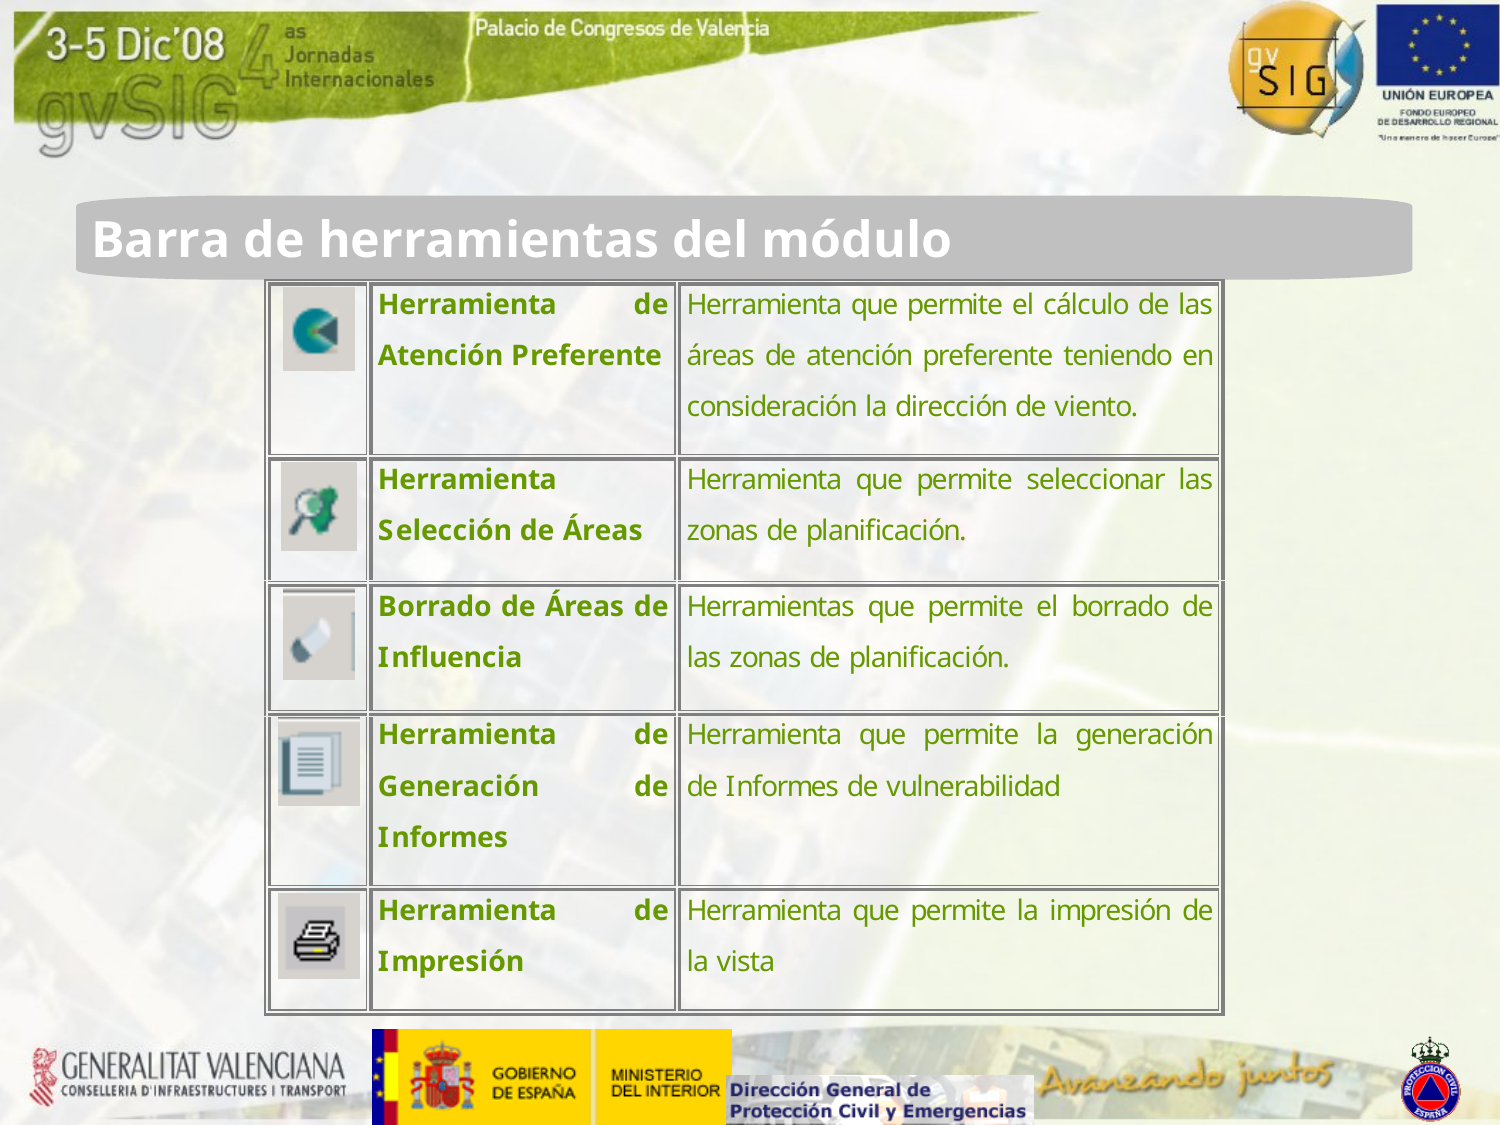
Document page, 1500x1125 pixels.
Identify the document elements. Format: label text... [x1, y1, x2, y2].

text_box Barra de herramientas del módulo [76, 196, 1400, 281]
picture [0, 0, 1500, 1125]
text_box [1400, 202, 1412, 273]
